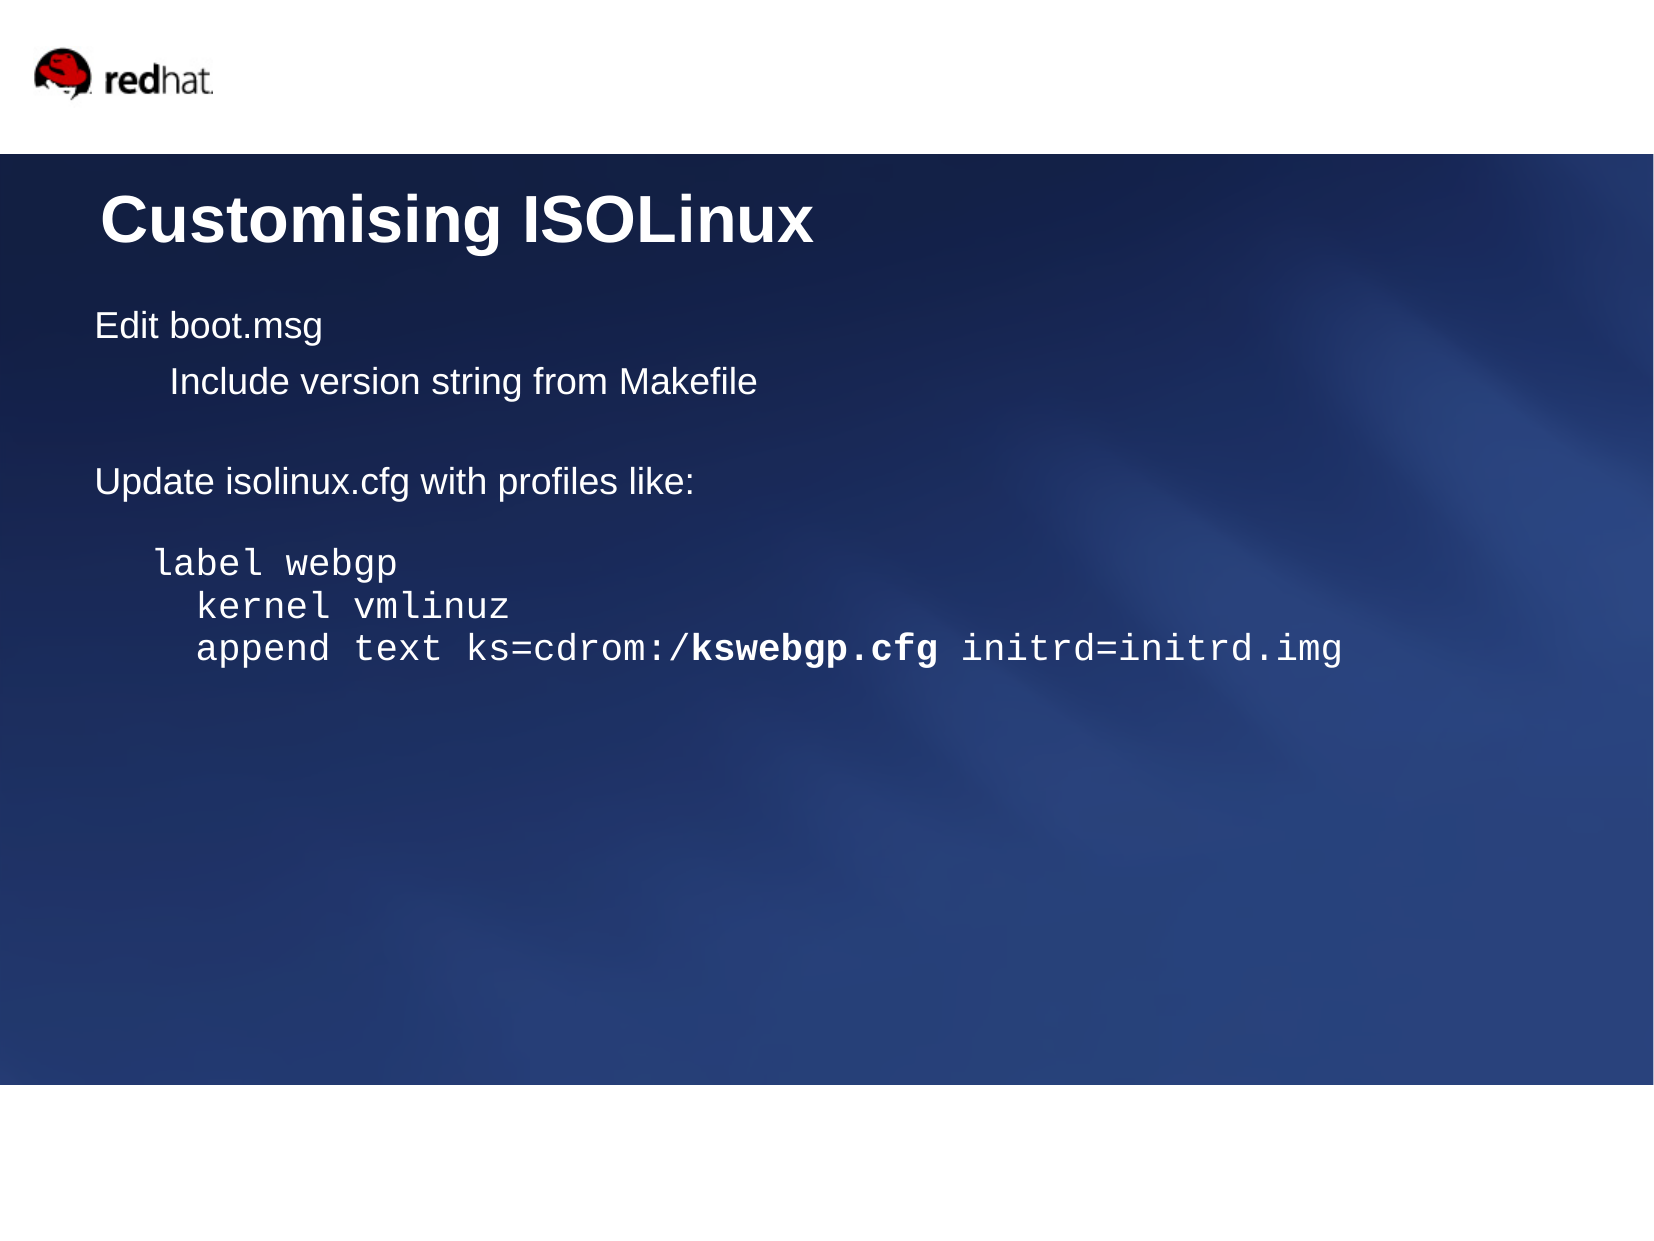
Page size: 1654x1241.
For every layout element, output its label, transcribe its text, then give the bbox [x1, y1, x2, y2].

title Customising ISOLinux [100, 164, 1506, 275]
picture [0, 154, 1654, 1085]
picture [33, 46, 213, 108]
list Edit boot.msg Include version string from Makefile Update isolinux.cfg with profiles like: label webgp kernel vmlinuz append text ks=cdrom:/kswebgp.cfg initrd=initrd.img [94, 304, 1500, 1083]
